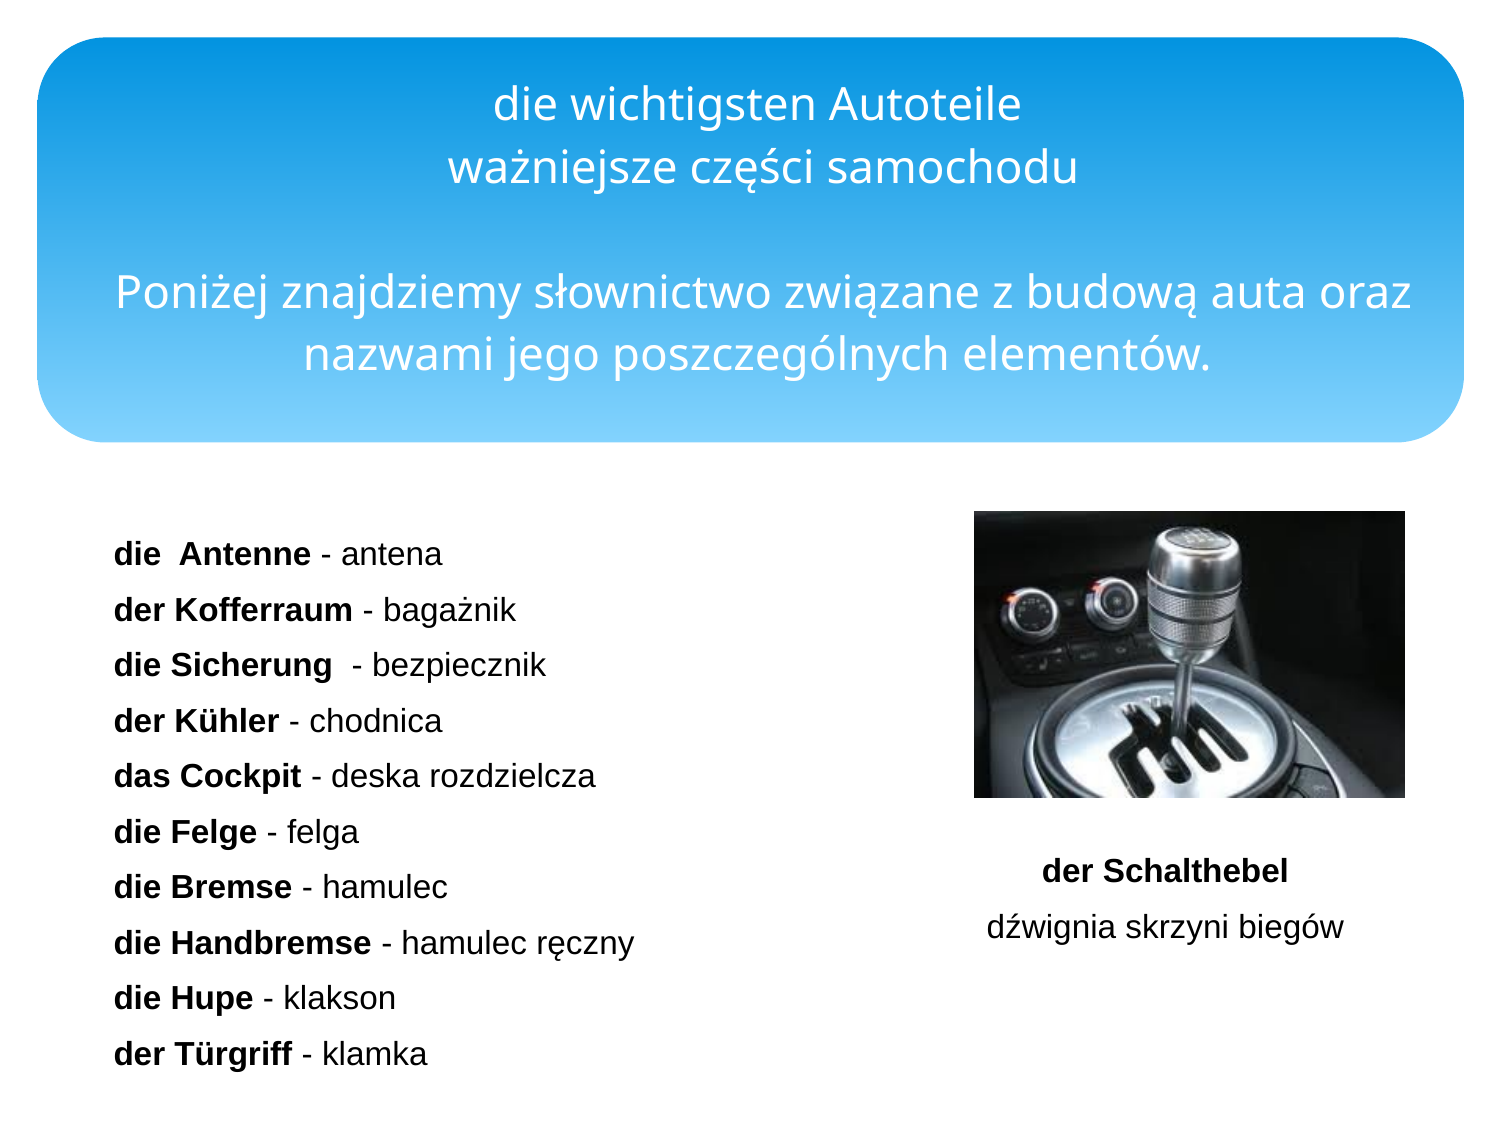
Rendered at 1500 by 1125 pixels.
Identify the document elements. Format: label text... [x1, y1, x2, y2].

subtitle die Antenne - antena der Kofferraum - bagażnik die Sicherung - bezpiecznik der Kühler - chodnica das Cockpit - deska rozdzielcza die Felge - felga die Bremse - hamulec die Handbremse - hamulec ręczny die Hupe - klakson der Türgriff - klamka [113, 517, 1329, 1073]
text_box der Schalthebel dźwignia skrzyni biegów [971, 826, 1359, 936]
picture [974, 511, 1405, 798]
title die wichtigsten Autoteile ważniejsze części samochodu Poniżej znajdziemy słownictwo związane z budową auta oraz nazwami jego poszczególnych elementów. [88, 88, 1439, 368]
